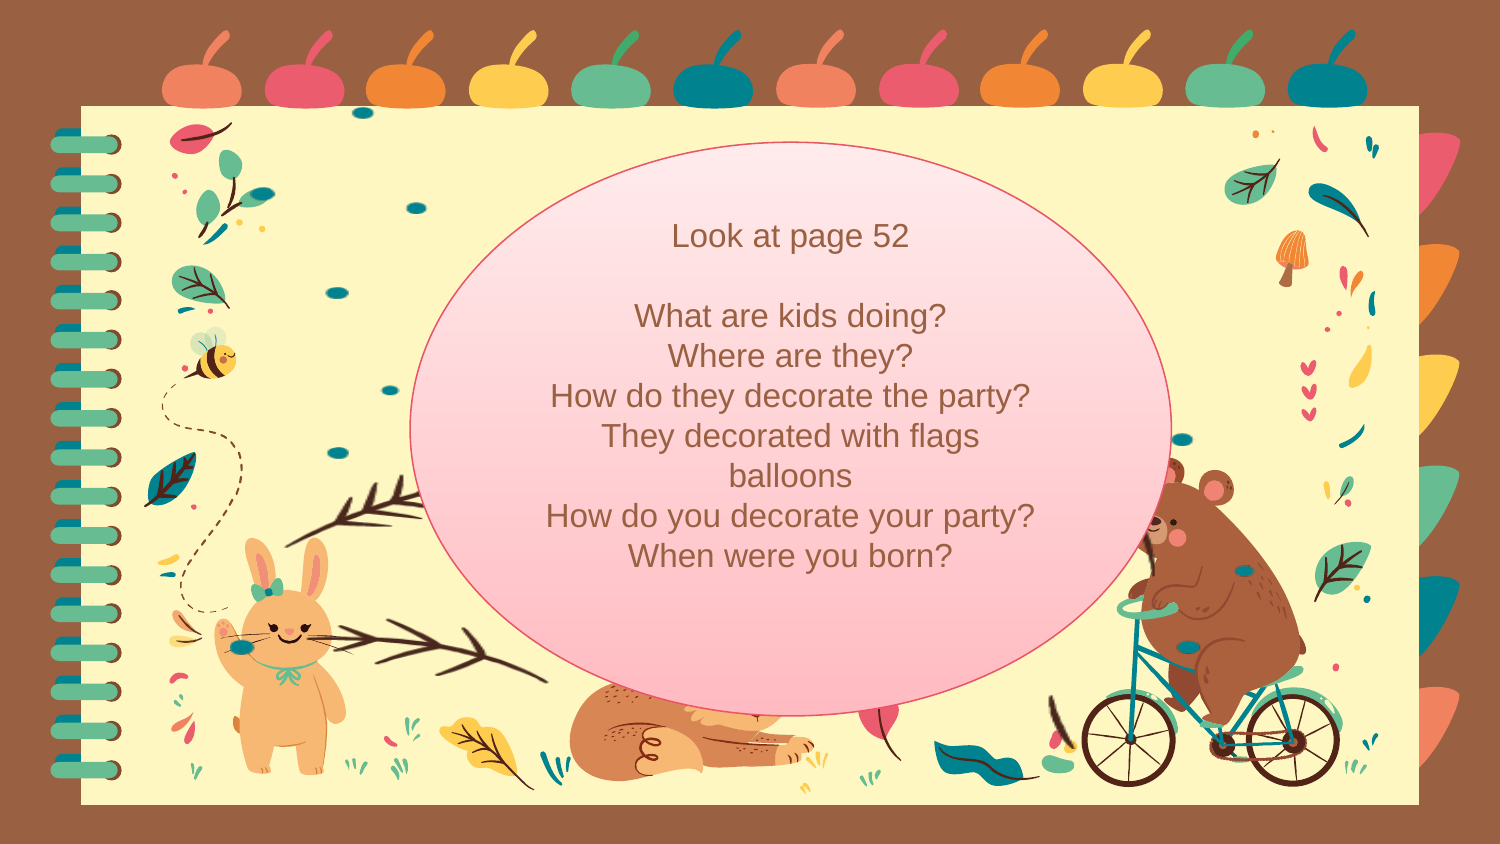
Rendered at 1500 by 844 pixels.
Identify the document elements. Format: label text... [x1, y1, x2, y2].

text_box [673, 30, 754, 107]
text_box [264, 30, 345, 107]
text_box [1185, 29, 1266, 107]
text_box [365, 30, 446, 107]
text_box Look at page 52 What are kids doing? Where are they? How do they decorate the party? They decorated with flags balloons How do you decorate your party? When were you born? [410, 142, 1172, 716]
text_box [1287, 29, 1368, 108]
picture [230, 107, 1255, 749]
text_box [571, 30, 651, 107]
text_box [776, 29, 856, 107]
text_box [879, 29, 959, 107]
text_box [1082, 29, 1163, 107]
text_box [980, 29, 1060, 107]
text_box [468, 30, 549, 107]
text_box [161, 30, 242, 109]
